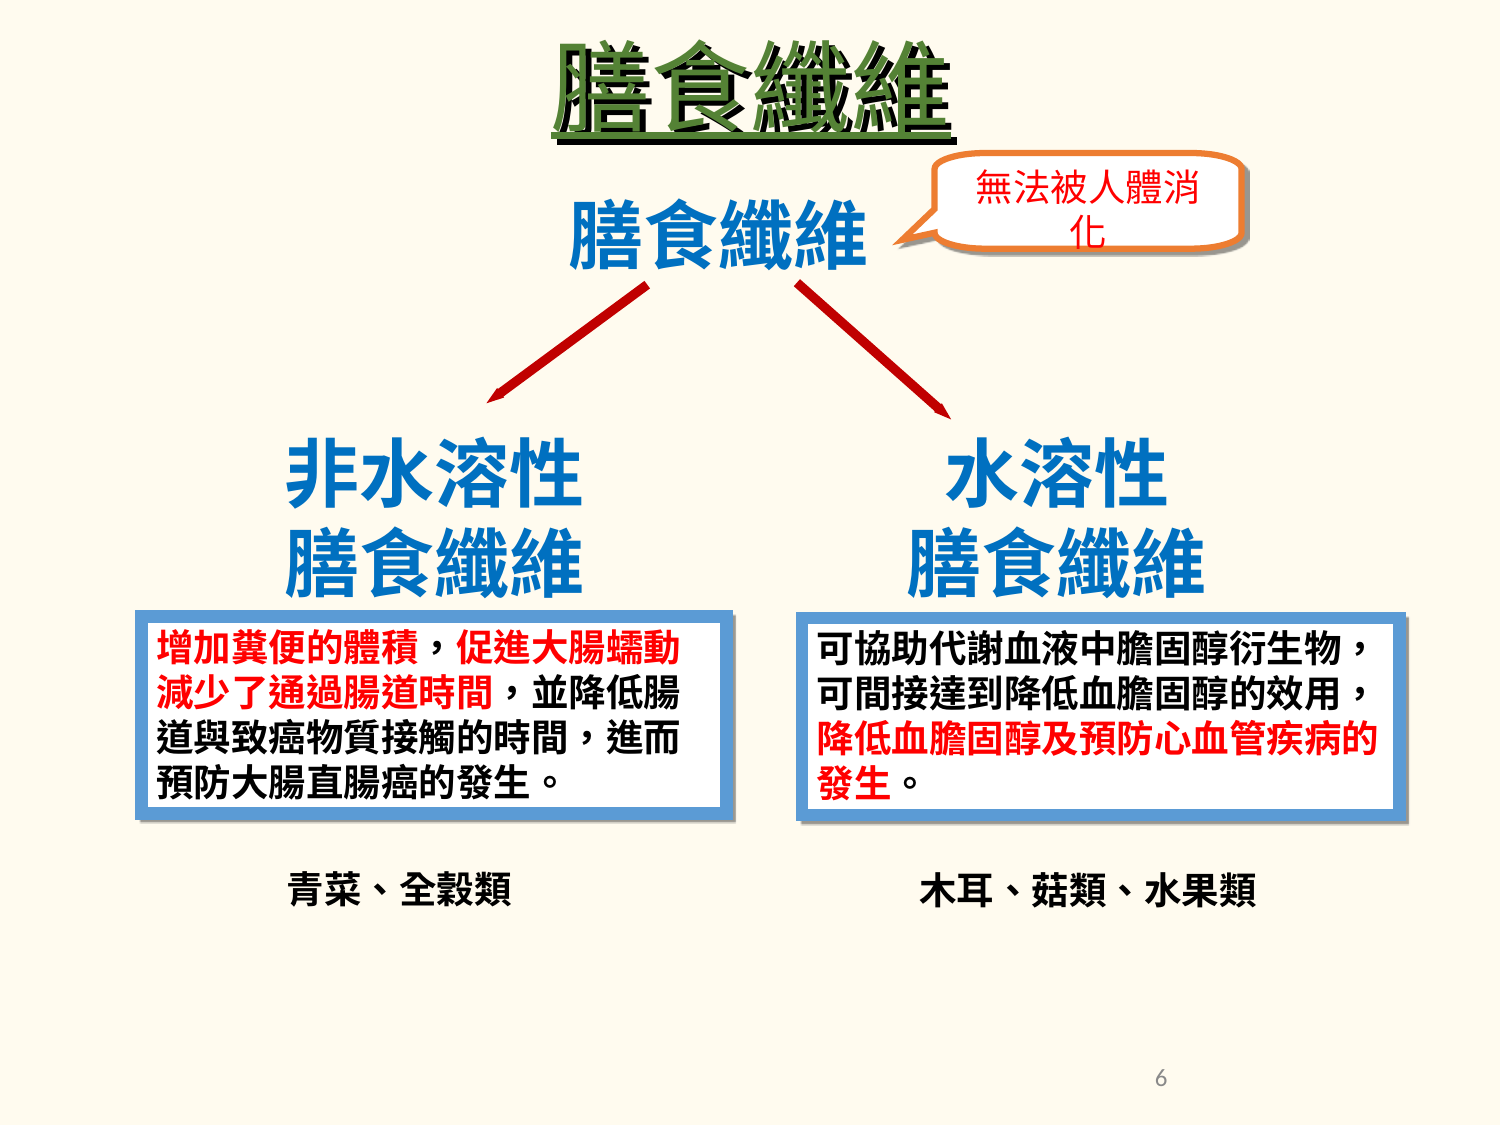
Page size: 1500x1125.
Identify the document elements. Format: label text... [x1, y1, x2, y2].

text_box 6 [1139, 1046, 1478, 1107]
text_box 無法被人體消化 [902, 154, 1242, 249]
text_box 增加糞便的體積，促進大腸蠕動減少了通過腸道時間，並降低腸道與致癌物質接觸的時間，進而預防大腸直腸癌的發生。 [141, 616, 727, 814]
text_box 可協助代謝血液中膽固醇衍生物，可間接達到降低血膽固醇的效用，降低血膽固醇及預防心血管疾病的發生。 [801, 617, 1400, 815]
text_box 膳食纖維 [541, 180, 897, 287]
text_box 非水溶性膳食纖維 [269, 419, 613, 610]
text_box 青菜、全穀類 [77, 858, 722, 920]
text_box 膳食纖維 [59, 16, 1442, 154]
text_box 木耳、菇類、水果類 [766, 859, 1410, 921]
text_box 水溶性 膳食纖維 [891, 419, 1235, 612]
